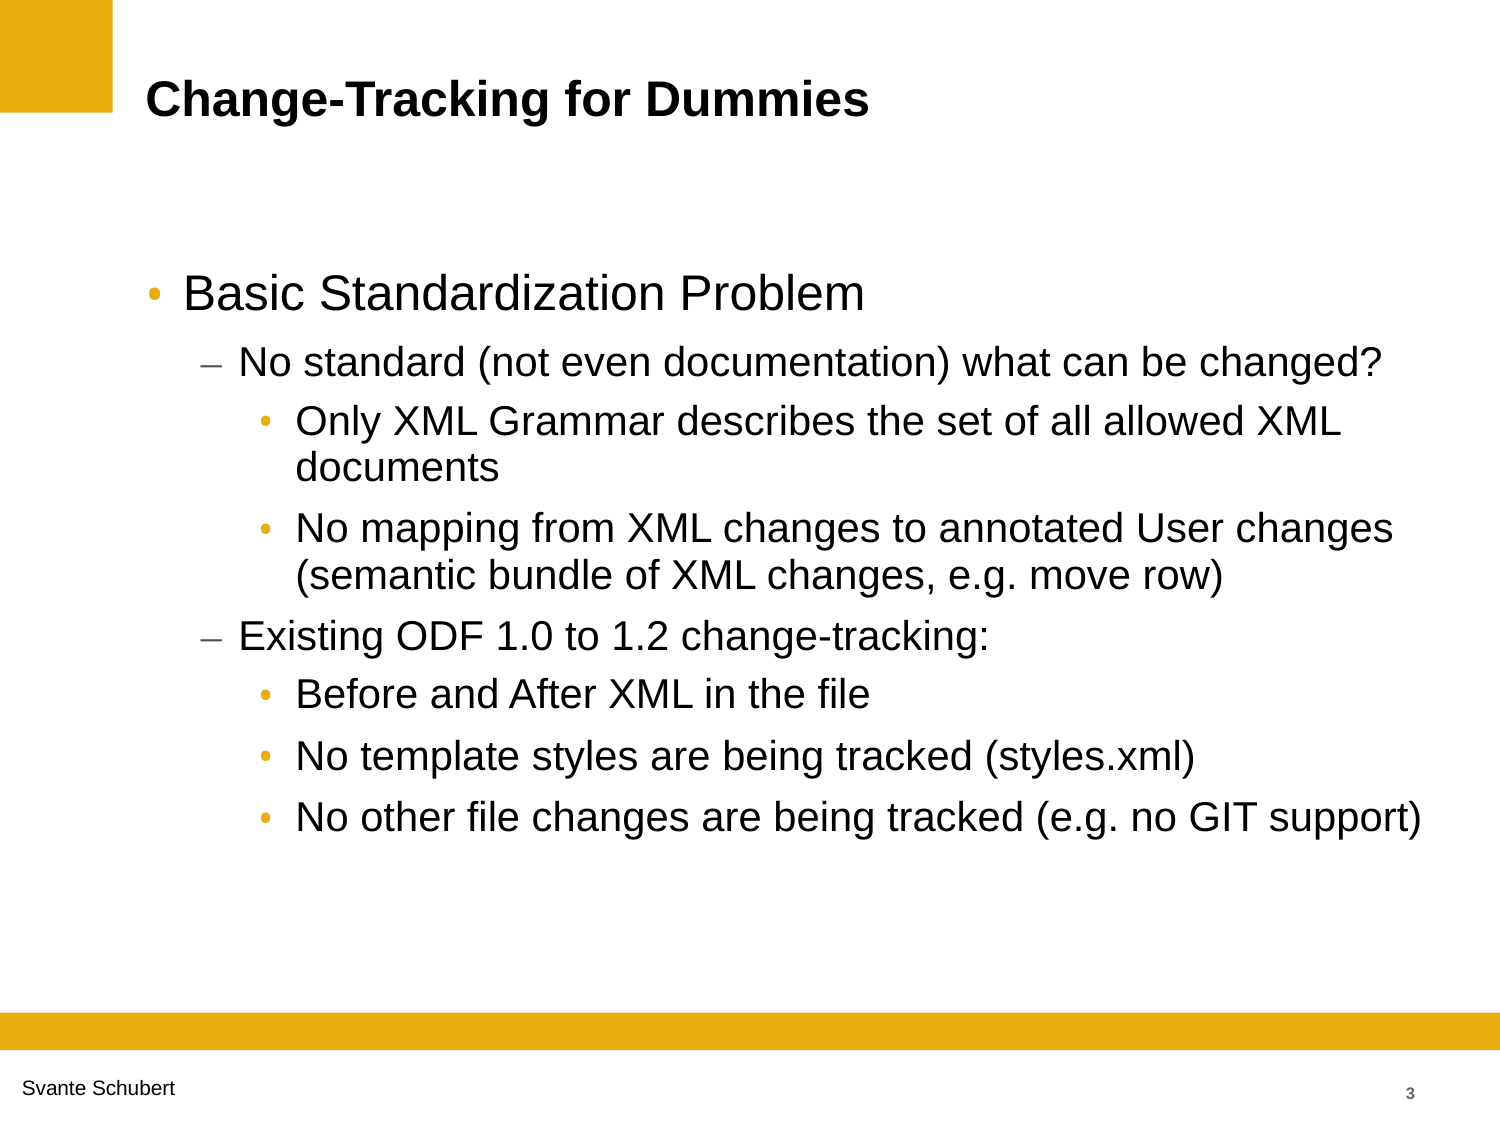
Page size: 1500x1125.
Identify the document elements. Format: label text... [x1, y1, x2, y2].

title Change-Tracking for Dummies [145, 67, 1388, 219]
list Basic Standardization Problem No standard (not even documentation) what can be changed? Only XML Grammar describes the set of all allowed XML documents No mapping from XML changes to annotated User changes (semantic bundle of XML changes, e.g. move row) Existing ODF 1.0 to 1.2 change-tracking: Before and After XML in the file No template styles are being tracked (styles.xml) No other file changes are being tracked (e.g. no GIT support) [145, 265, 1423, 1009]
